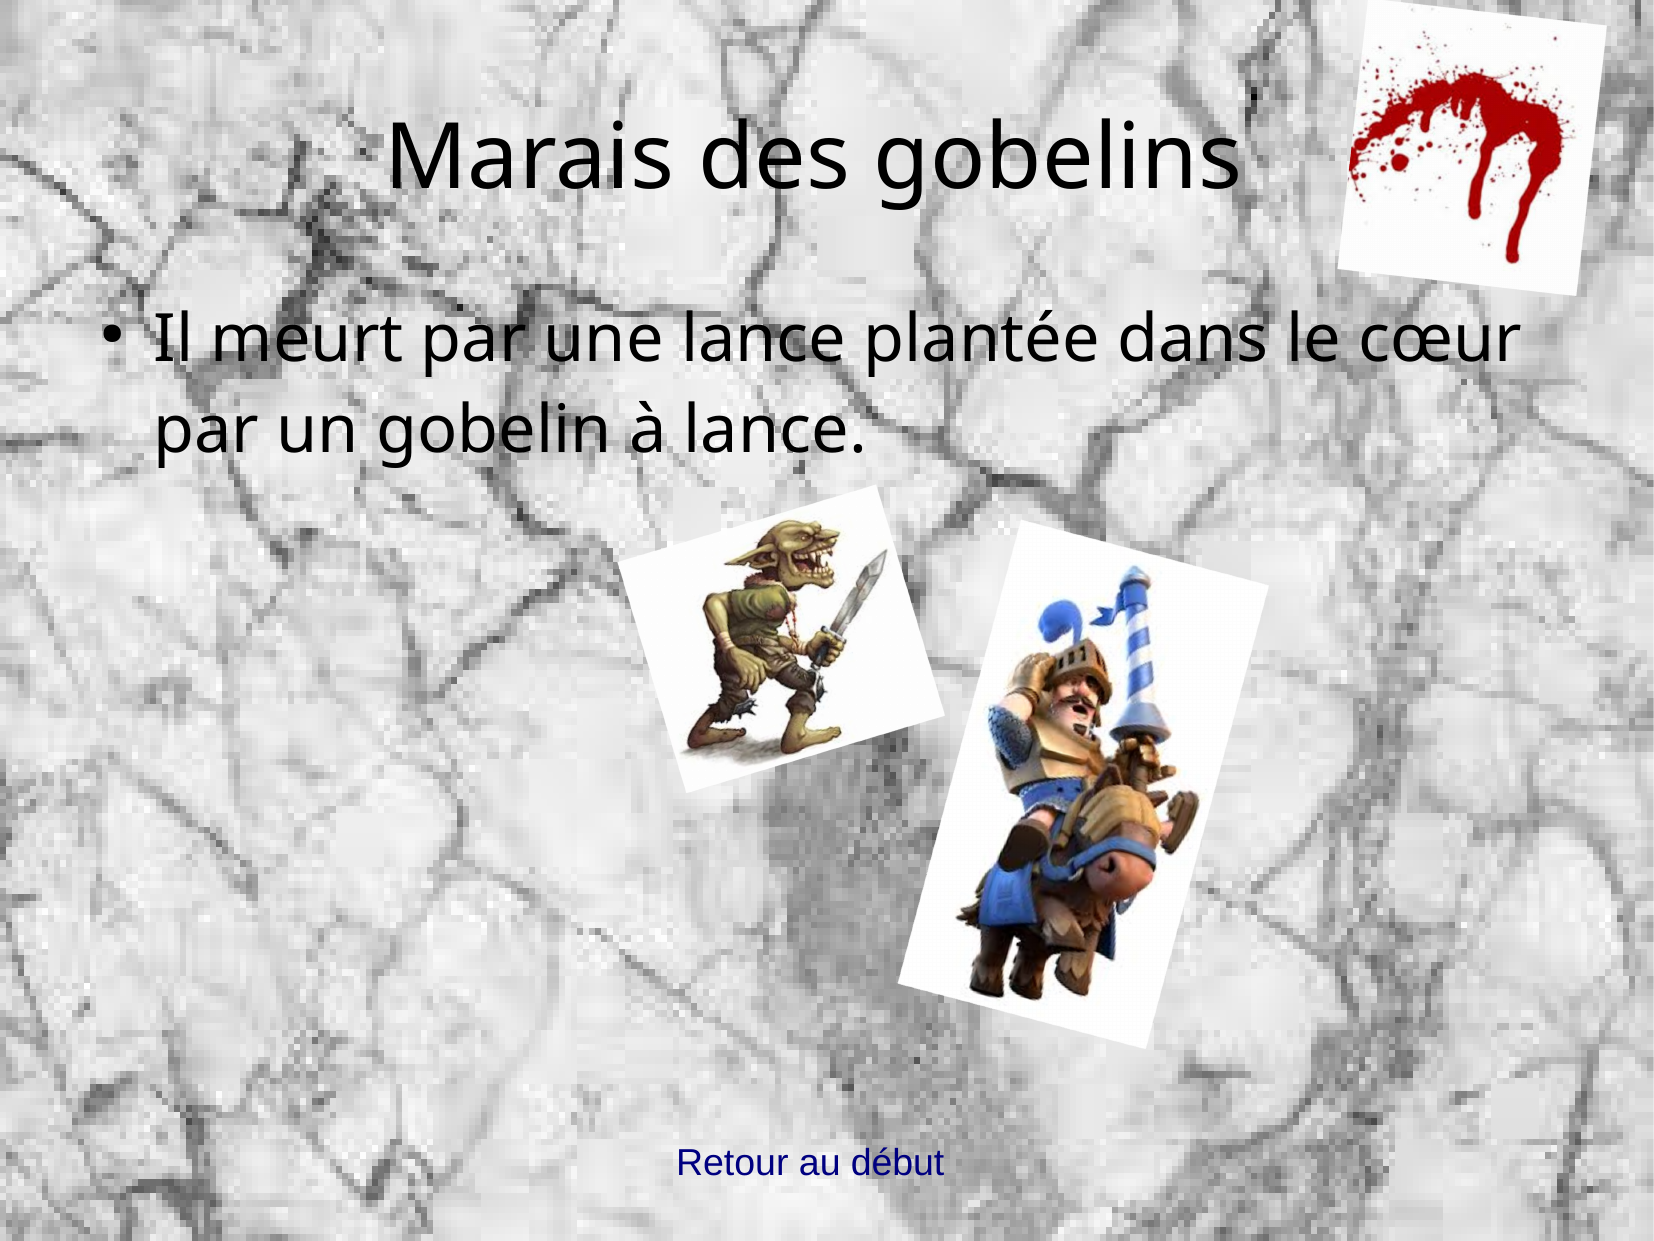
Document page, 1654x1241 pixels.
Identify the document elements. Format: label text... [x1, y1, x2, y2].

list Il meurt par une lance plantée dans le cœur par un gobelin à lance. [82, 290, 1571, 1010]
text_box Retour au début [661, 1133, 1583, 1191]
title Marais des gobelins [82, 49, 1362, 257]
picture [0, 0, 1654, 1241]
